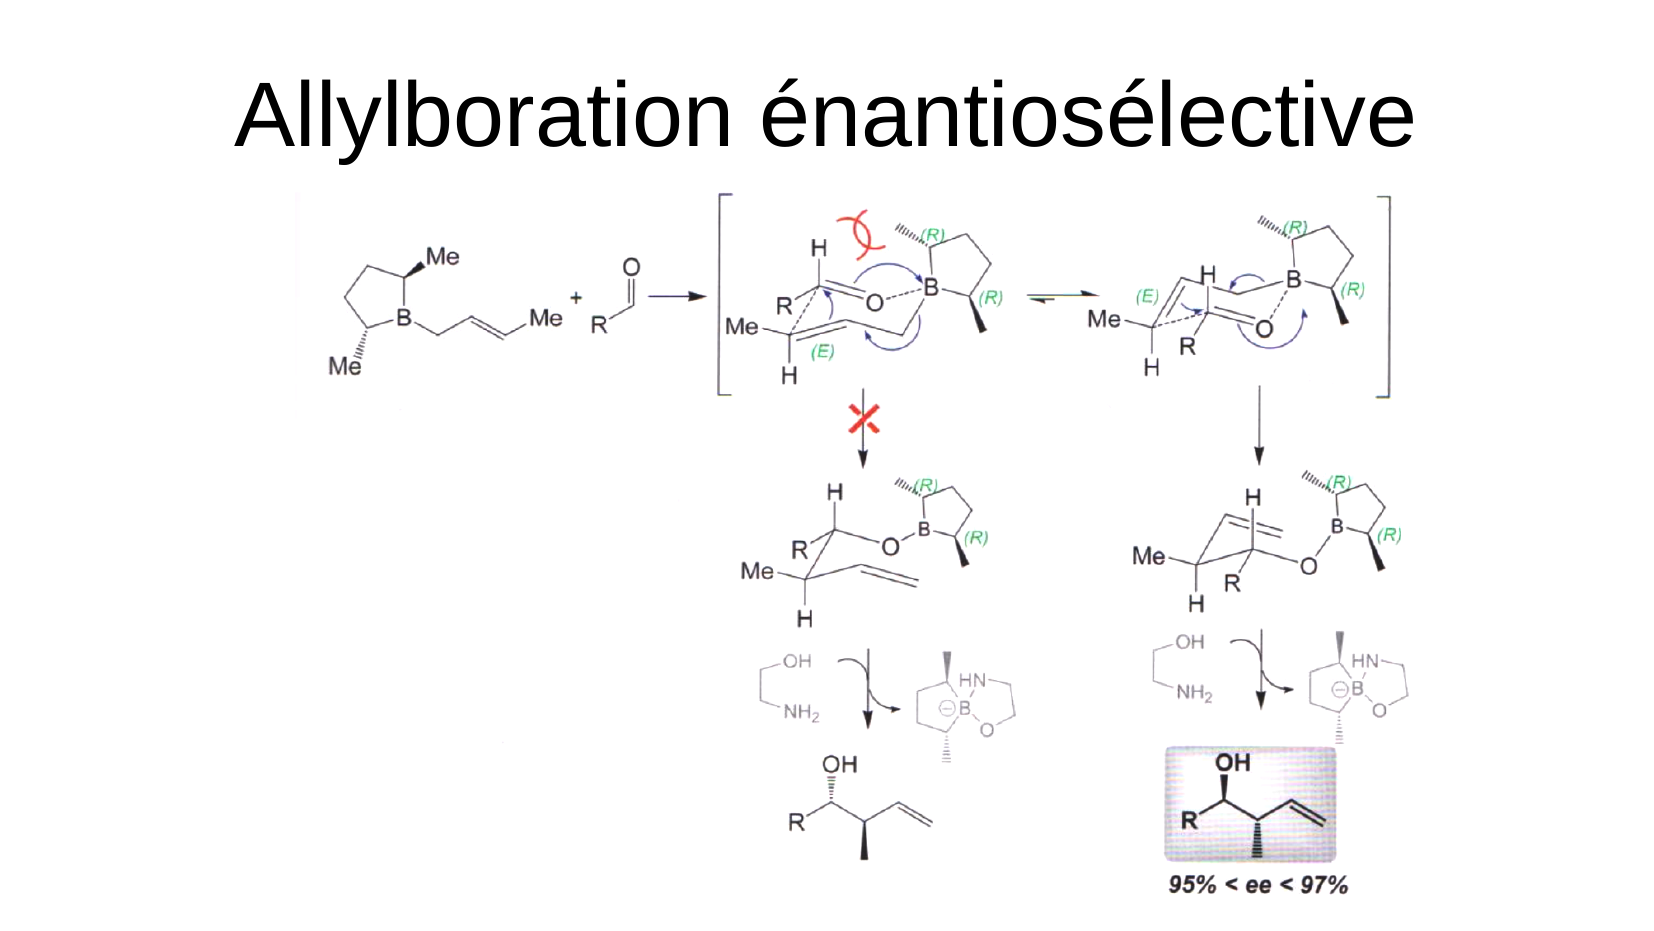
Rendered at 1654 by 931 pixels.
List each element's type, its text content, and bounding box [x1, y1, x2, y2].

picture [295, 192, 1429, 908]
title Allylboration énantiosélective [82, 37, 1571, 193]
